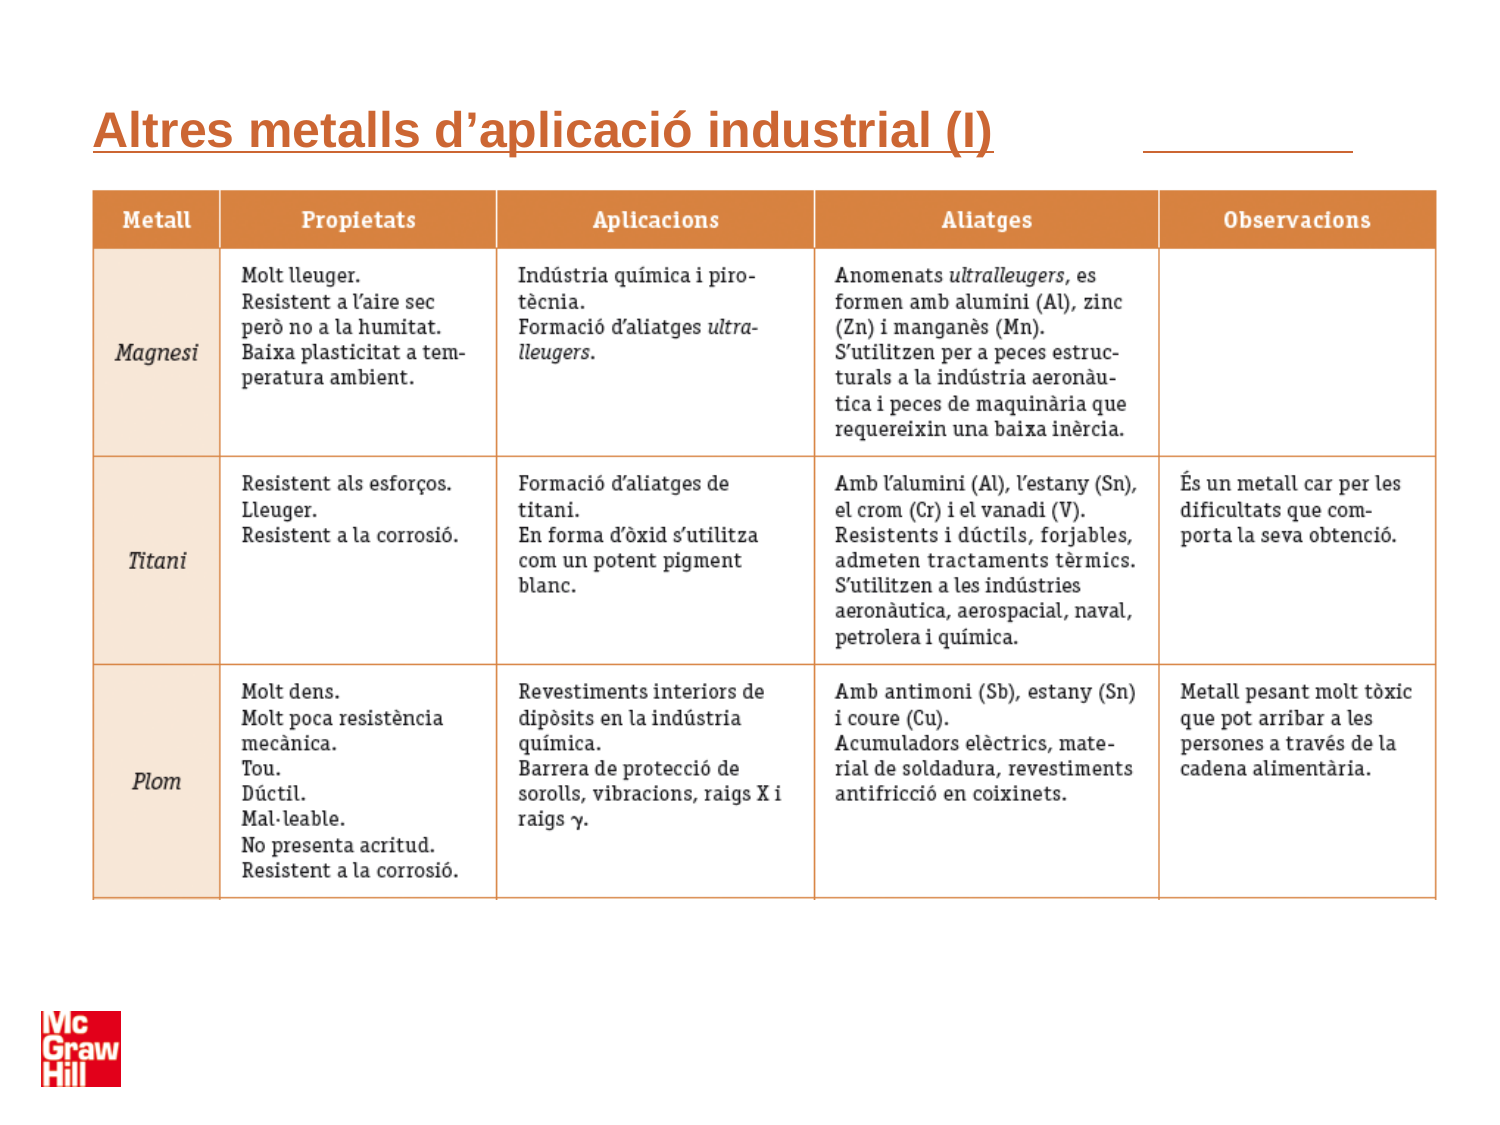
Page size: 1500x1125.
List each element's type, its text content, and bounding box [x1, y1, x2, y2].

chart [41, 1011, 121, 1087]
text_box Altres metalls d’aplicació industrial (I) [78, 90, 1483, 226]
picture [81, 182, 1447, 900]
